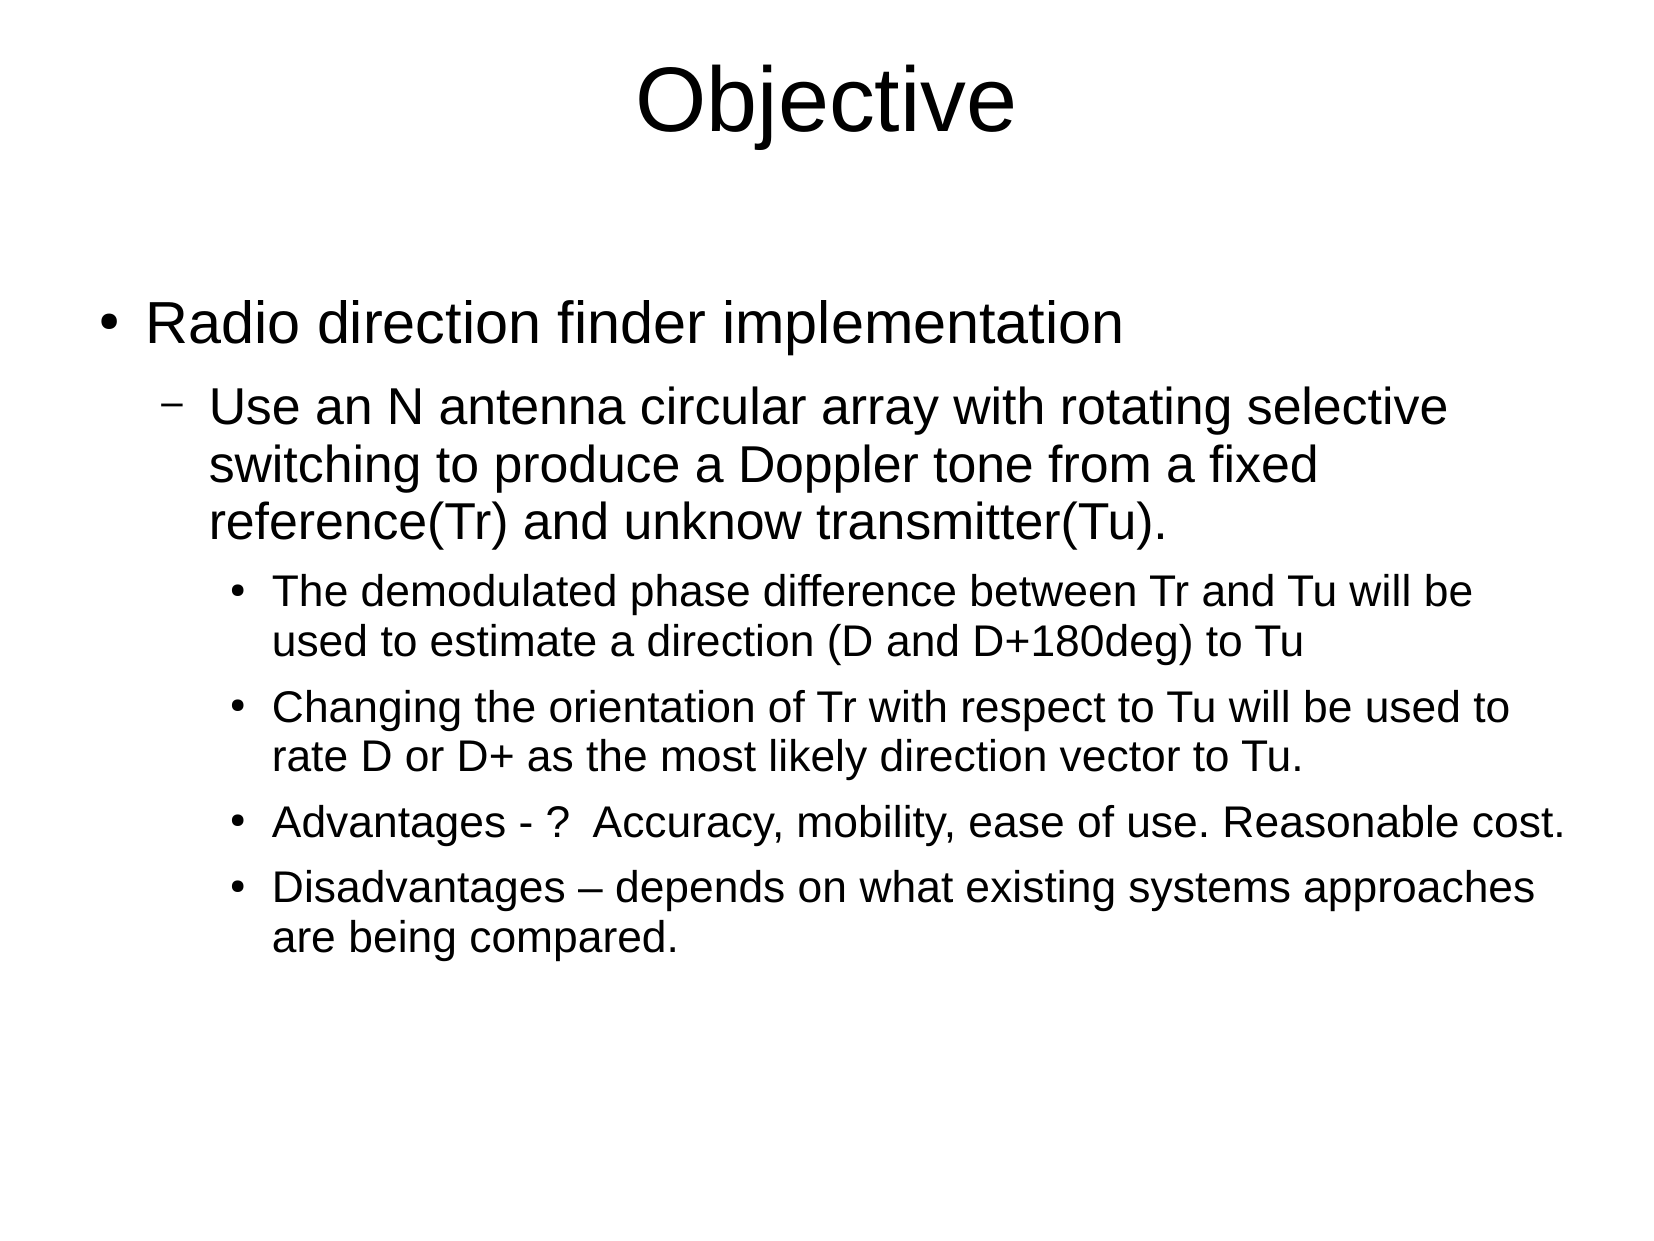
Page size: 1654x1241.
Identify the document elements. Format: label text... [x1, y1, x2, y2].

list Radio direction finder implementation Use an N antenna circular array with rotating selective switching to produce a Doppler tone from a fixed reference(Tr) and unknow transmitter(Tu). The demodulated phase difference between Tr and Tu will be used to estimate a direction (D and D+180deg) to Tu Changing the orientation of Tr with respect to Tu will be used to rate D or D+ as the most likely direction vector to Tu. Advantages - ? Accuracy, mobility, ease of use. Reasonable cost. Disadvantages – depends on what existing systems approaches are being compared. [82, 290, 1571, 1010]
title Objective [82, 48, 1571, 152]
